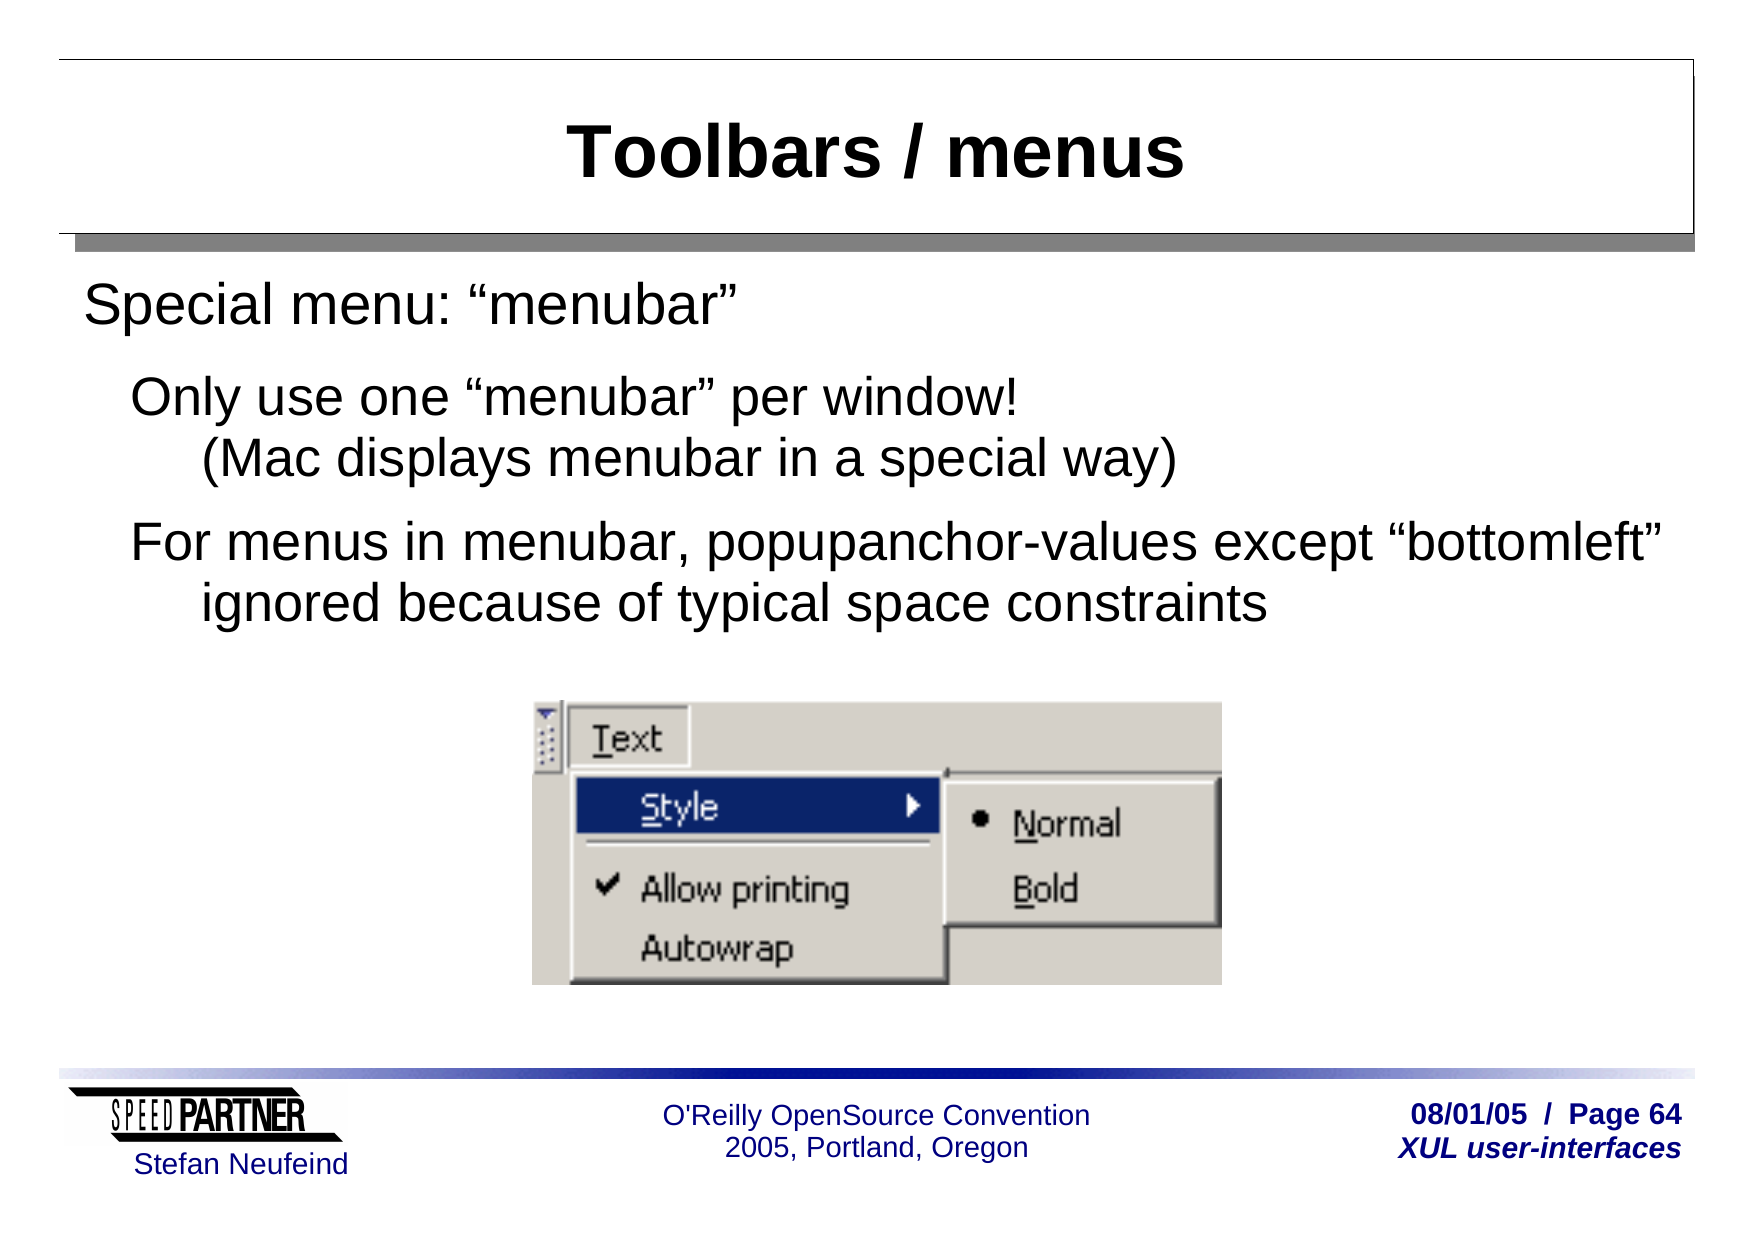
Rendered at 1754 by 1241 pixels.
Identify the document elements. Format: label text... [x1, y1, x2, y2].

picture [64, 1082, 348, 1146]
list Special menu: “menubar” Only use one “menubar” per window! (Mac displays menubar in a special way) For menus in menubar, popupanchor-values except “bottomleft” ignored because of typical space constraints [71, 272, 1695, 1055]
picture [532, 700, 1222, 985]
title Toolbars / menus [59, 59, 1695, 244]
picture [59, 1068, 1695, 1079]
